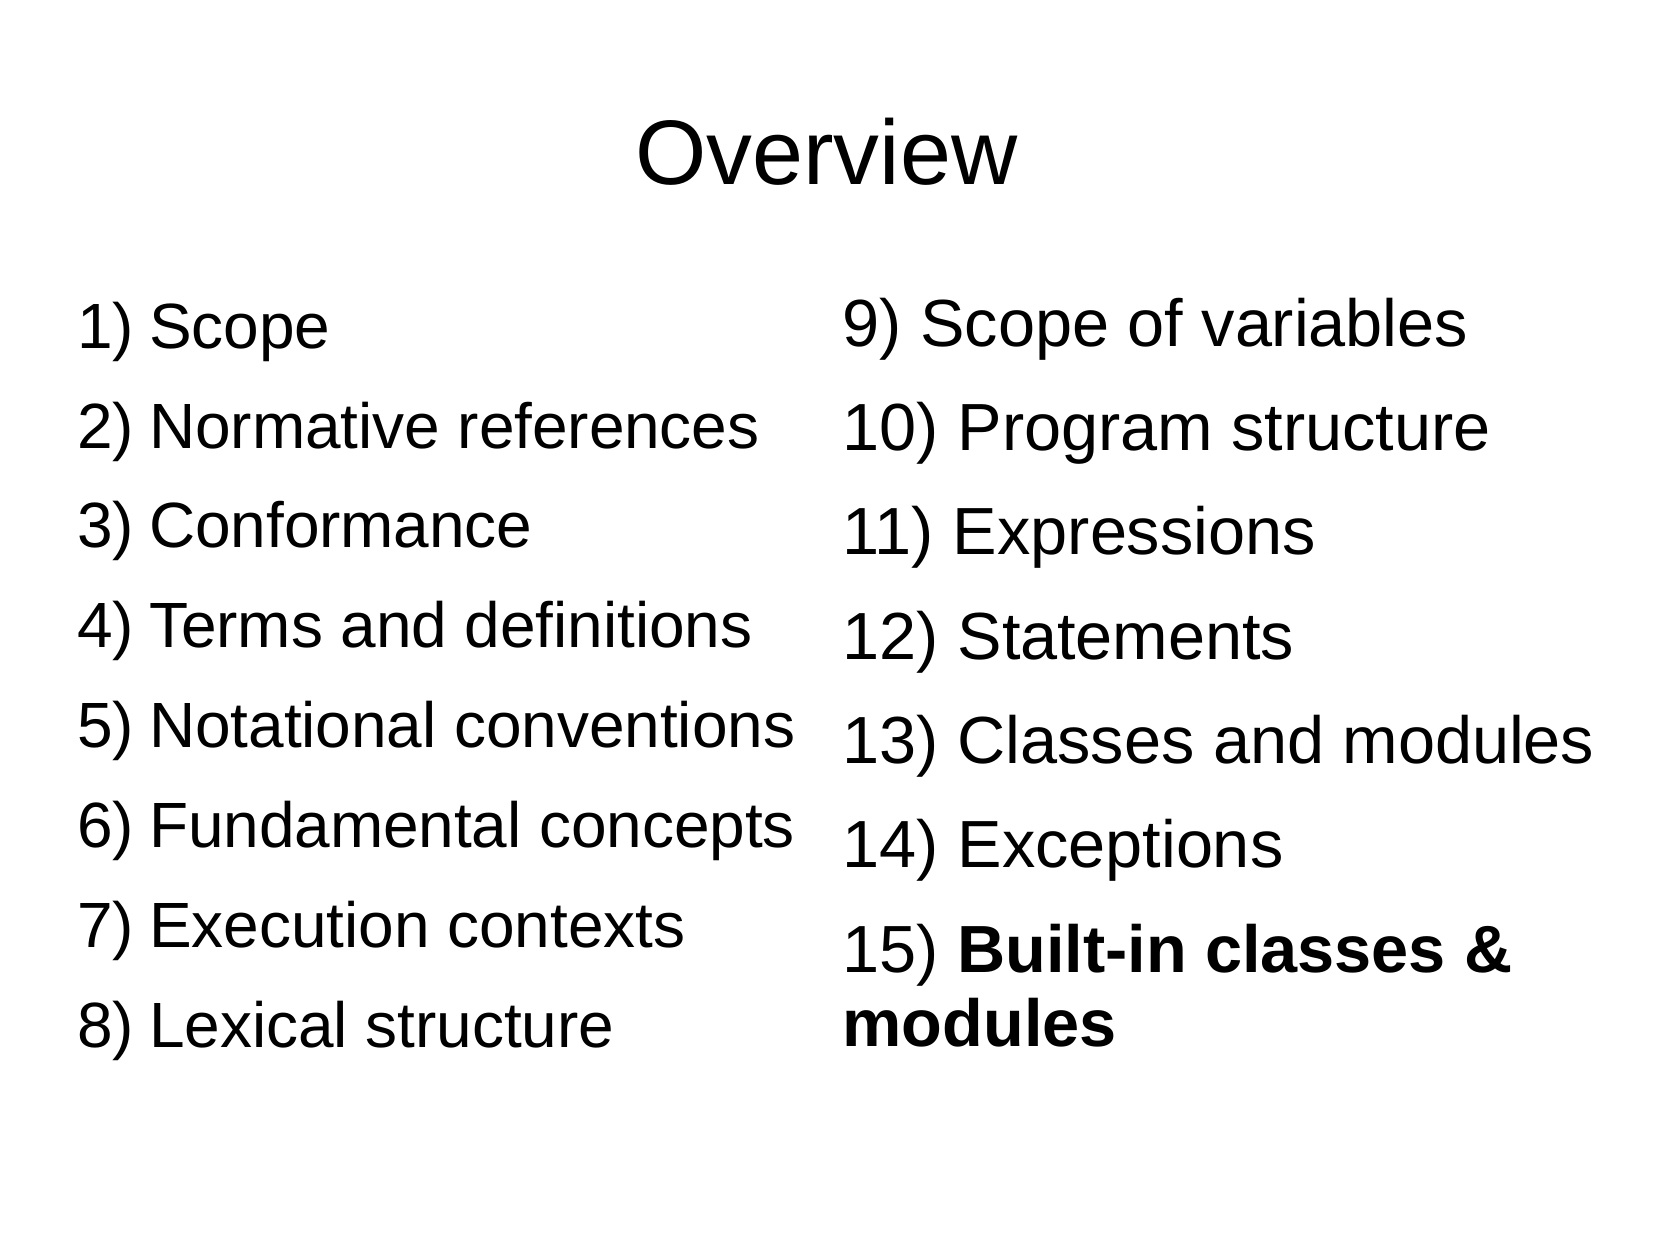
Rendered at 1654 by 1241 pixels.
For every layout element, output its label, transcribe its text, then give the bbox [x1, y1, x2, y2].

list Scope Normative references Conformance Terms and definitions Notational conventions Fundamental concepts Execution contexts Lexical structure [60, 290, 803, 1111]
title Overview [82, 49, 1571, 257]
list Scope of variables Program structure Expressions Statements Classes and modules Exceptions Built-in classes & modules [825, 285, 1606, 1216]
